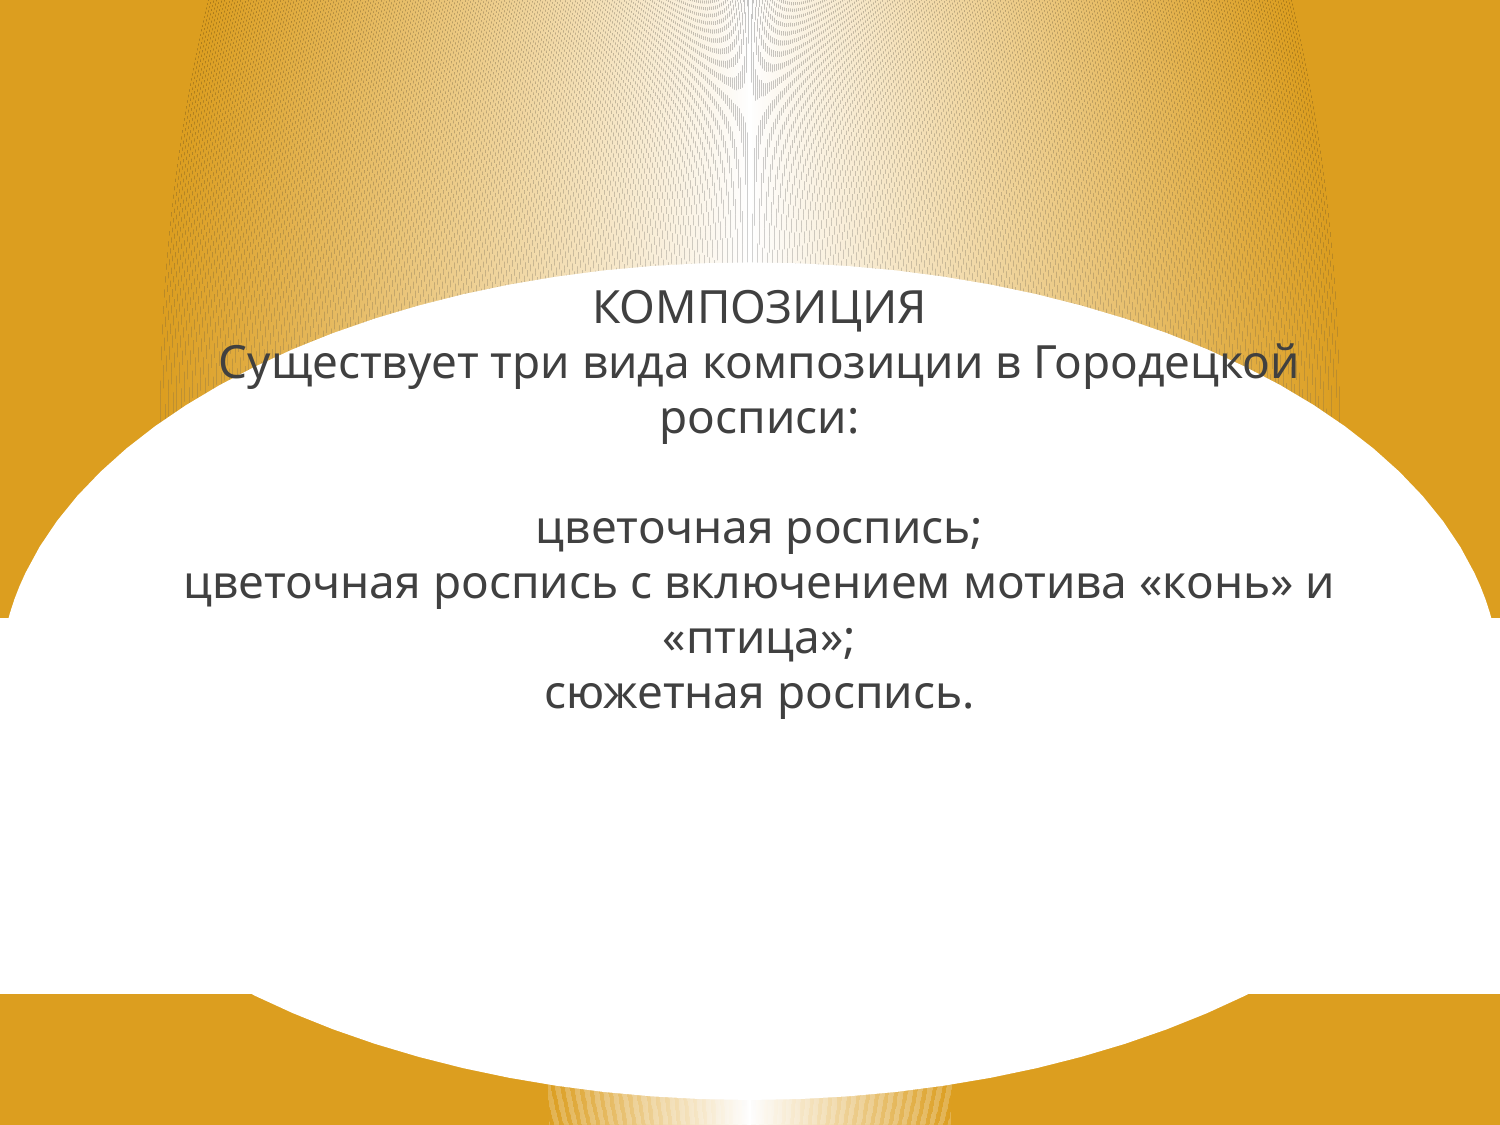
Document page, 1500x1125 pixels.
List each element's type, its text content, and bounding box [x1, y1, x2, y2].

list КОМПОЗИЦИЯ Существует три вида композиции в Городецкой росписи: цветочная роспись; цветочная роспись с включением мотива «конь» и «птица»; сюжетная роспись. [112, 270, 1400, 1125]
